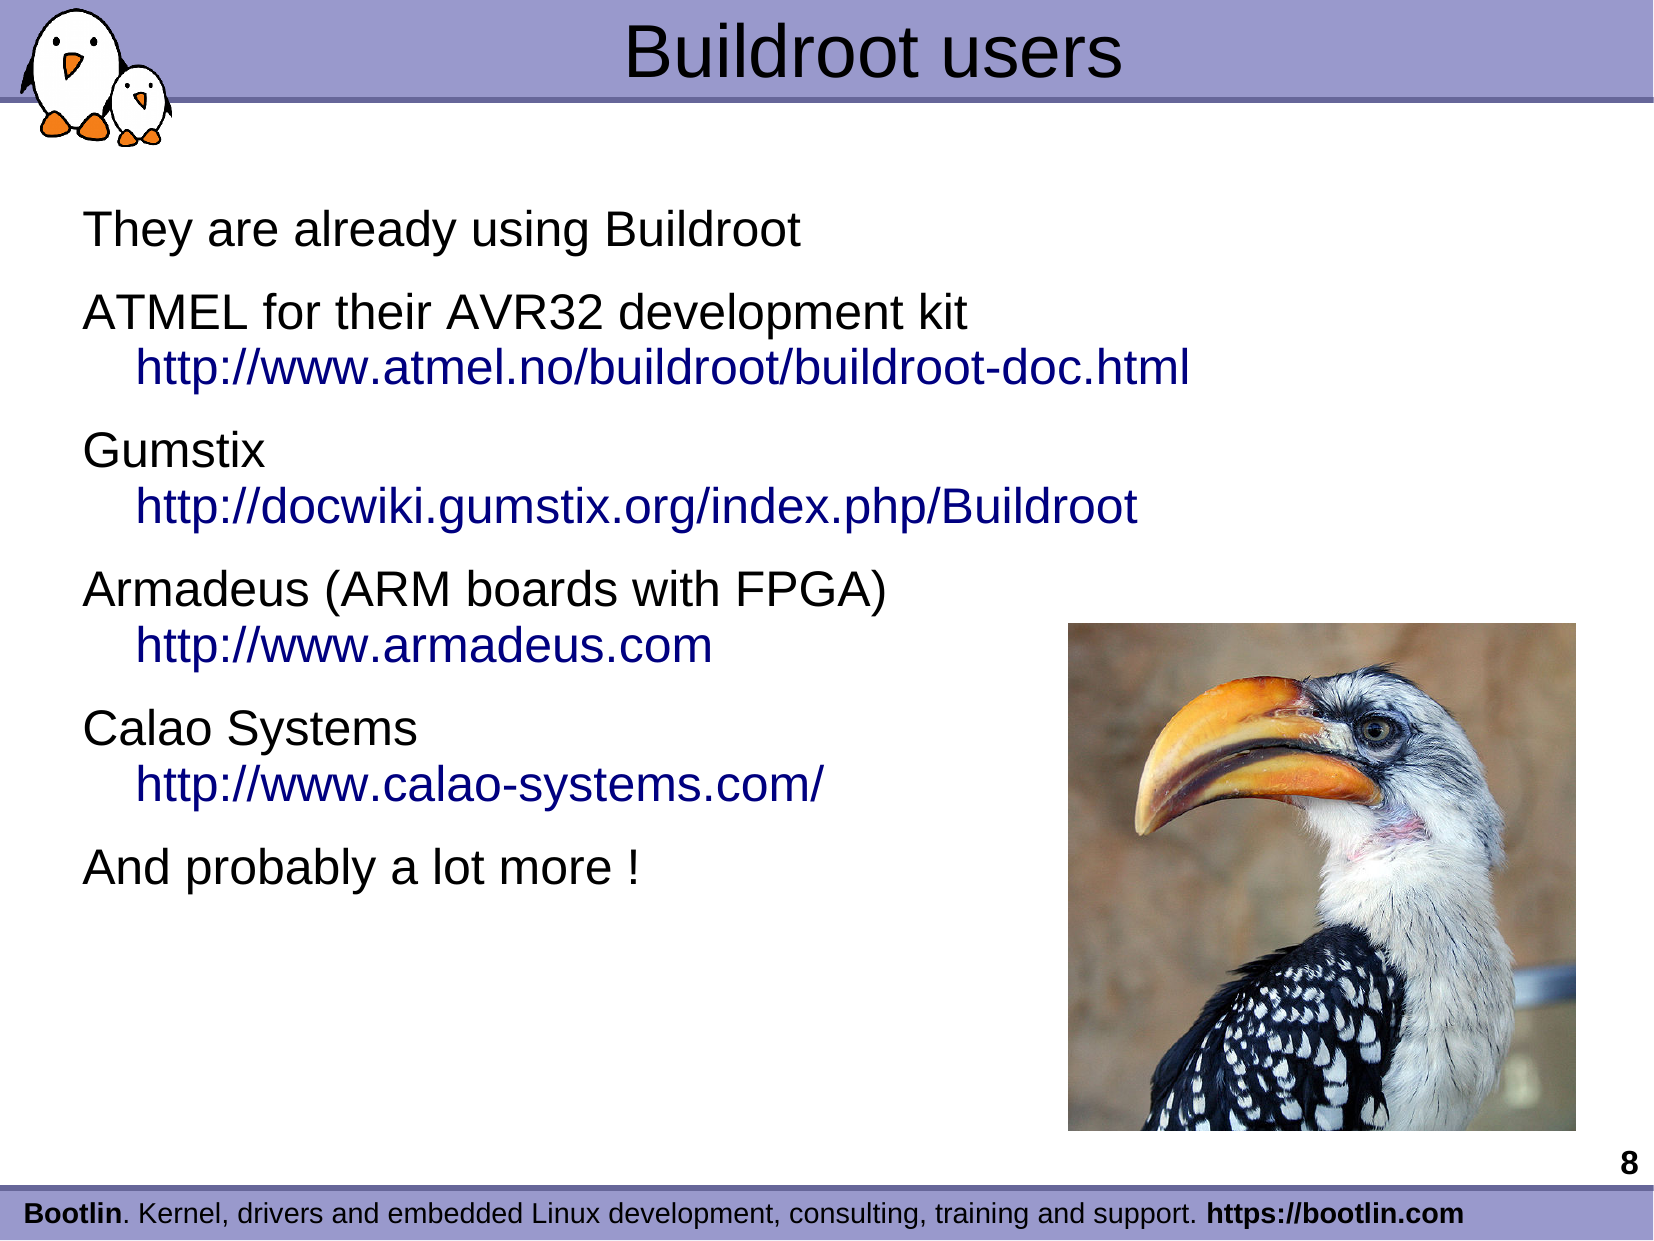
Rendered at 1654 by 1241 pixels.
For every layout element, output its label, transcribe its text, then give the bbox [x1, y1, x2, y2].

picture [1068, 623, 1576, 1131]
picture [20, 8, 172, 147]
list They are already using Buildroot ATMEL for their AVR32 development kit http://www.atmel.no/buildroot/buildroot-doc.html Gumstix http://docwiki.gumstix.org/index.php/Buildroot Armadeus (ARM boards with FPGA) http://www.armadeus.com Calao Systems http://www.calao-systems.com/ And probably a lot more ! [64, 201, 1226, 1051]
title Buildroot users [197, 5, 1551, 97]
